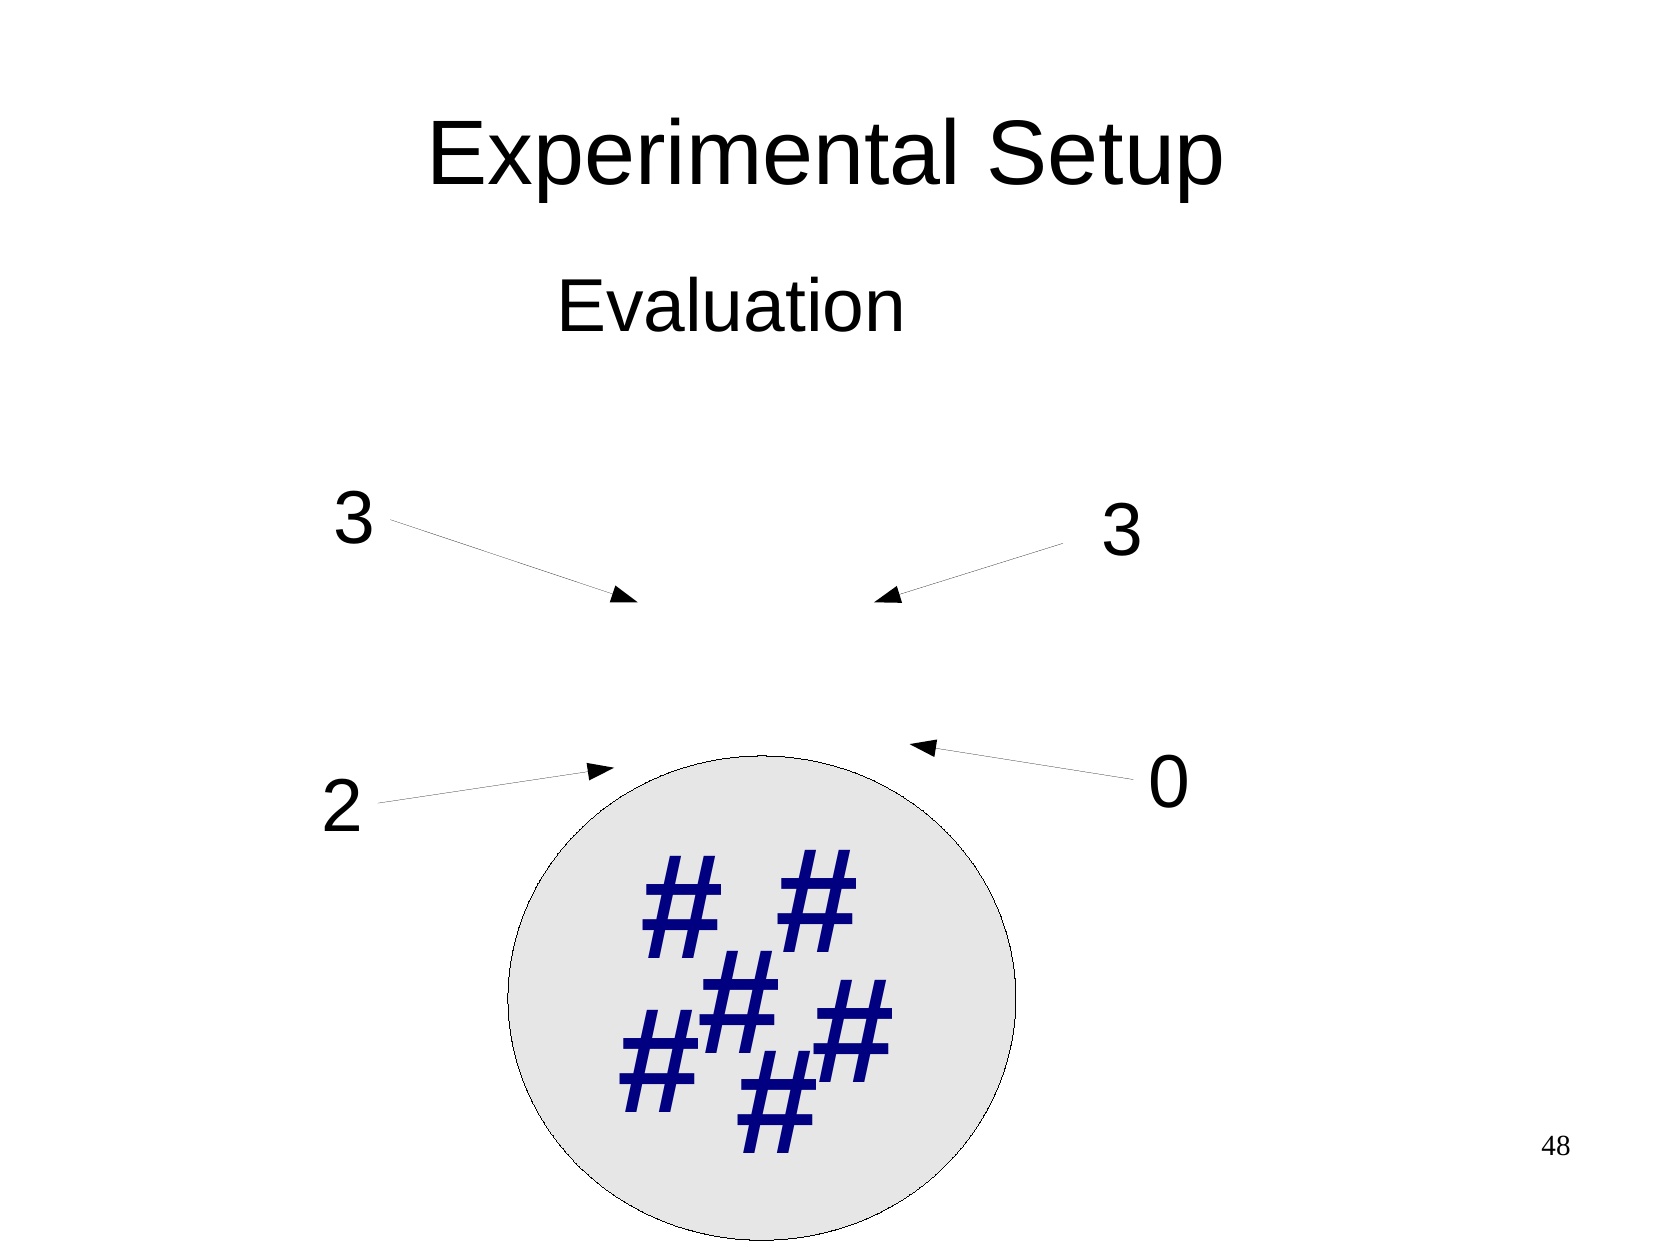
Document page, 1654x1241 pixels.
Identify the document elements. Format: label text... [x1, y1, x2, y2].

text_box # [716, 910, 797, 1093]
text_box # [602, 969, 716, 1152]
text_box # [760, 809, 875, 939]
text_box 3 [318, 468, 391, 677]
text_box [507, 755, 1016, 1241]
text_box Evaluation [541, 255, 1016, 379]
text_box # [626, 815, 740, 999]
text_box 0 [1133, 732, 1205, 941]
title Experimental Setup [82, 49, 1571, 257]
text_box # [720, 1009, 834, 1193]
text_box 2 [306, 755, 378, 886]
text_box # [797, 939, 910, 1122]
text_box 3 [1086, 479, 1159, 689]
